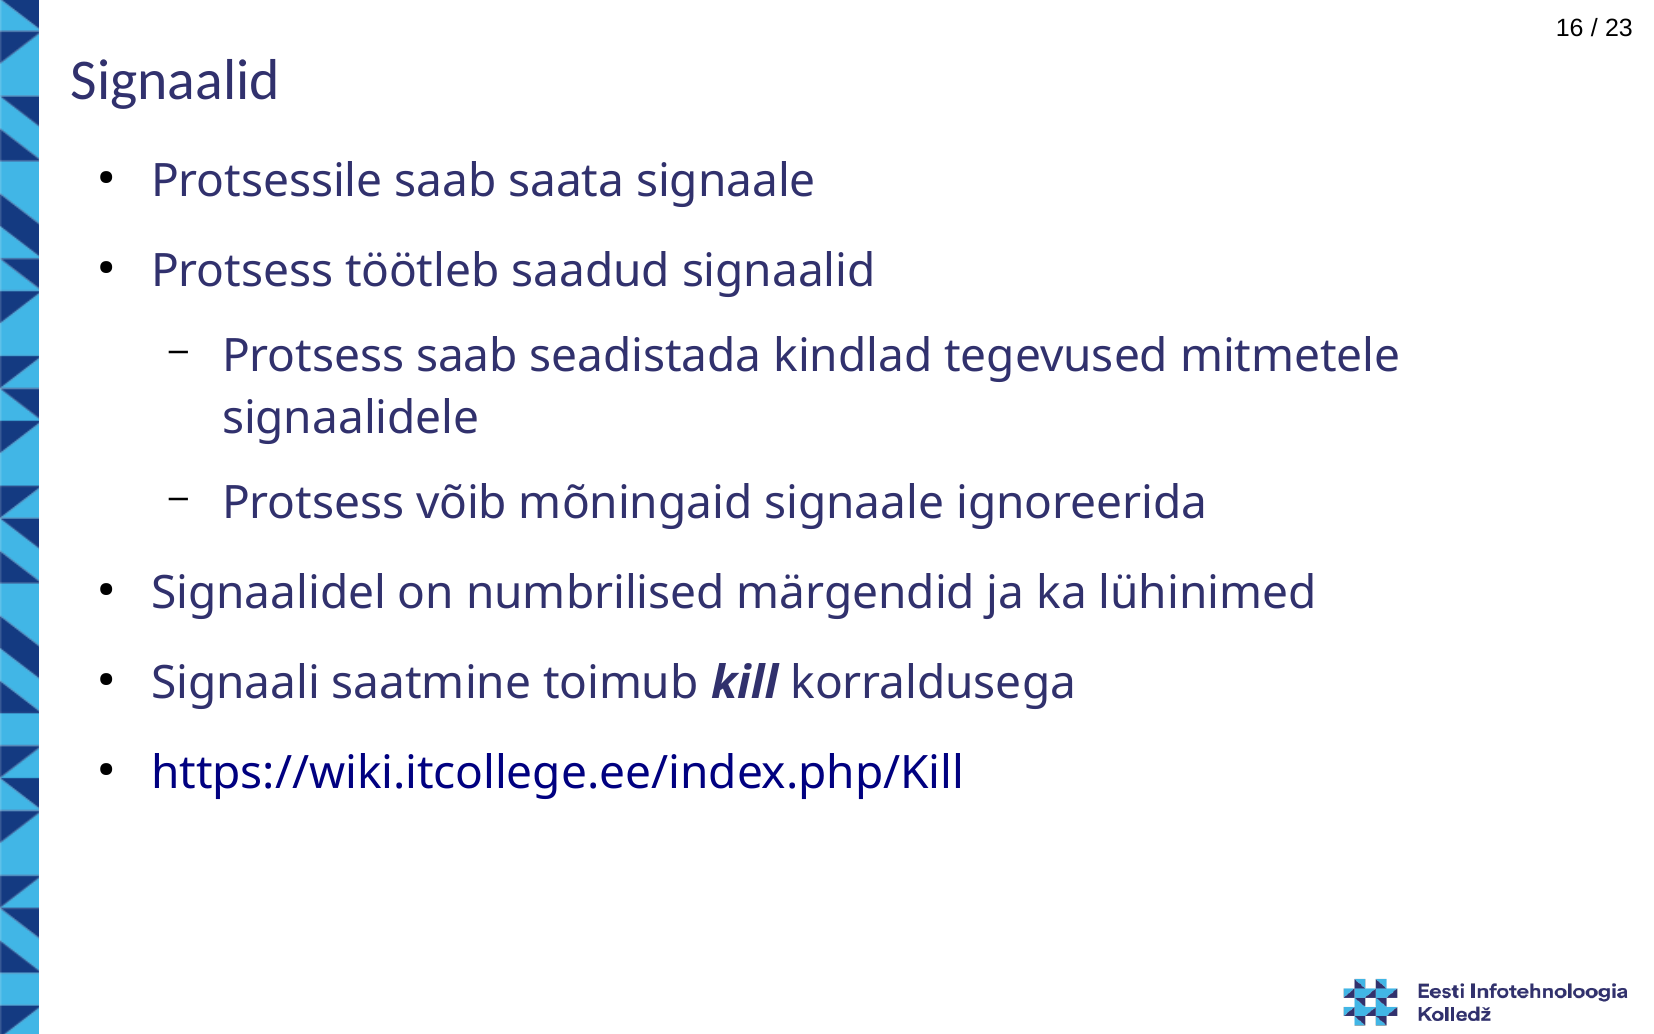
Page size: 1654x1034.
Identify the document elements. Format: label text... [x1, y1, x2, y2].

title Signaalid [70, 41, 1630, 130]
list Protsessile saab saata signaale Protsess töötleb saadud signaalid Protsess saab seadistada kindlad tegevused mitmetele signaalidele Protsess võib mõningaid signaale ignoreerida Signaalidel on numbrilised märgendid ja ka lühinimed Signaali saatmine toimub kill korraldusega https://wiki.itcollege.ee/index.php/Kill [80, 147, 1536, 866]
